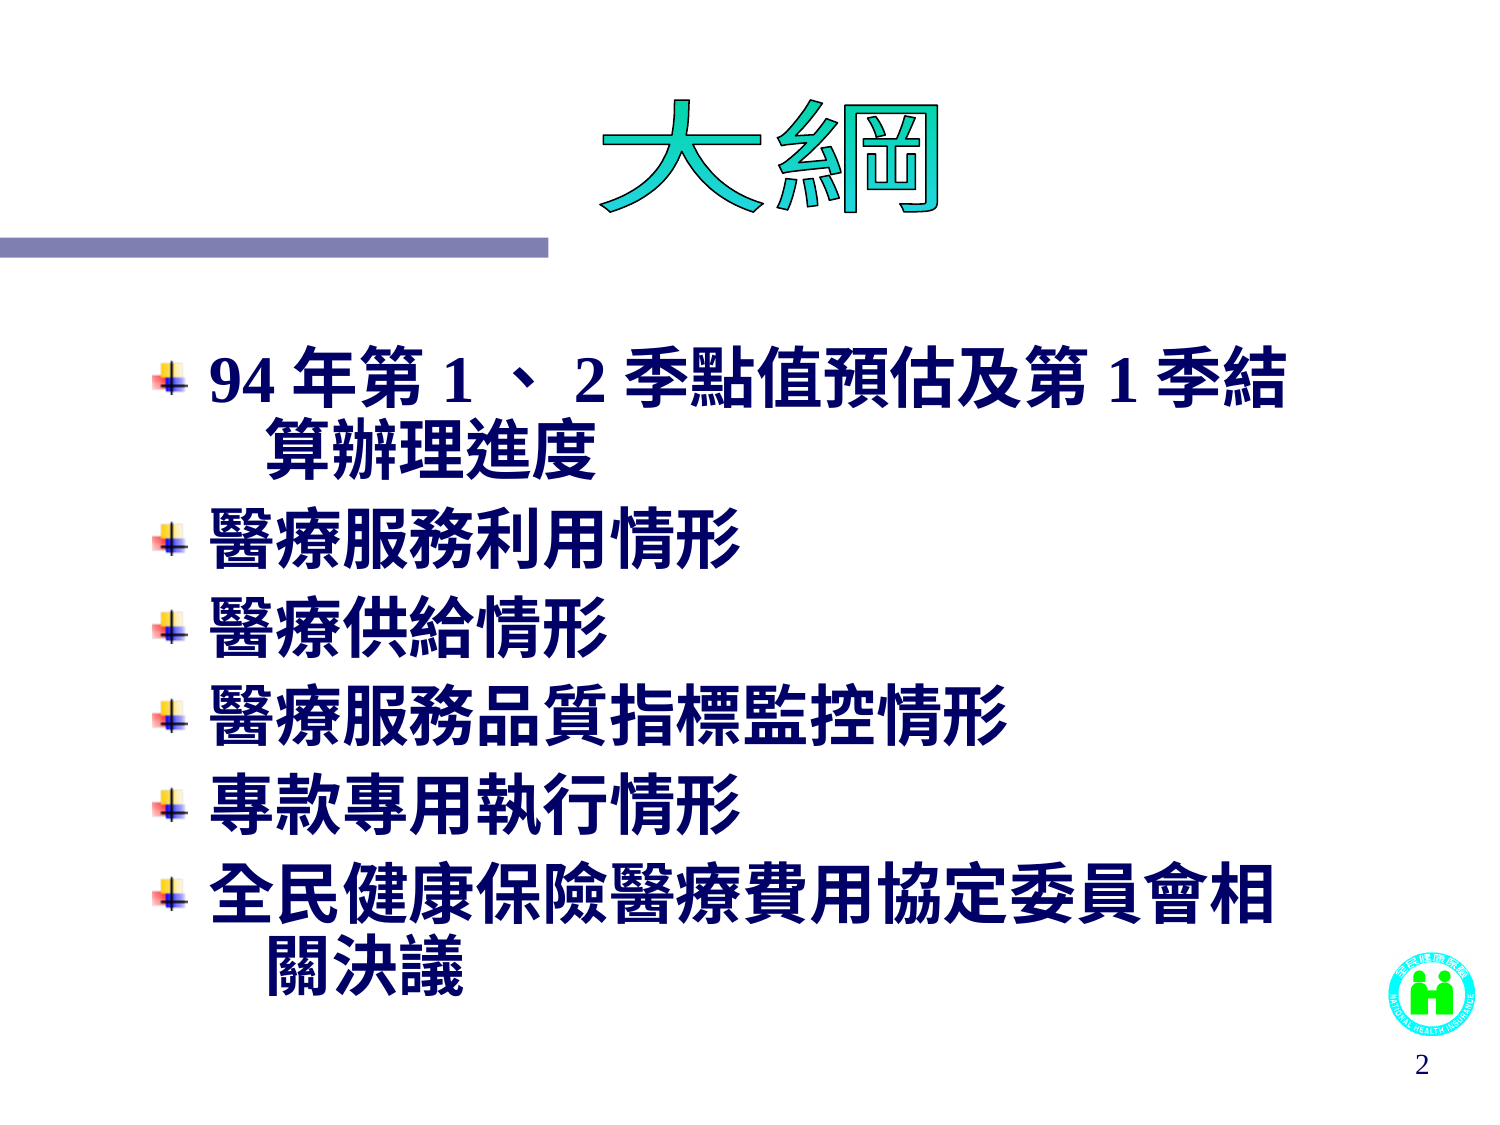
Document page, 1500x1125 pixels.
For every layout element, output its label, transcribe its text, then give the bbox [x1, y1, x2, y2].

list 94年第1、2季點值預估及第1季結算辦理進度 醫療服務利用情形 醫療供給情形 醫療服務品質指標監控情形 專款專用執行情形 全民健康保險醫療費用協定委員會相關決議 [137, 337, 1338, 1038]
text_box 大綱 [844, 105, 938, 213]
text_box 大綱 [863, 115, 920, 190]
text_box 大綱 [803, 178, 818, 207]
text_box [1400, 1037, 1476, 1125]
text_box 大綱 [777, 99, 842, 201]
text_box 大綱 [777, 178, 797, 211]
text_box 大綱 [599, 100, 764, 213]
